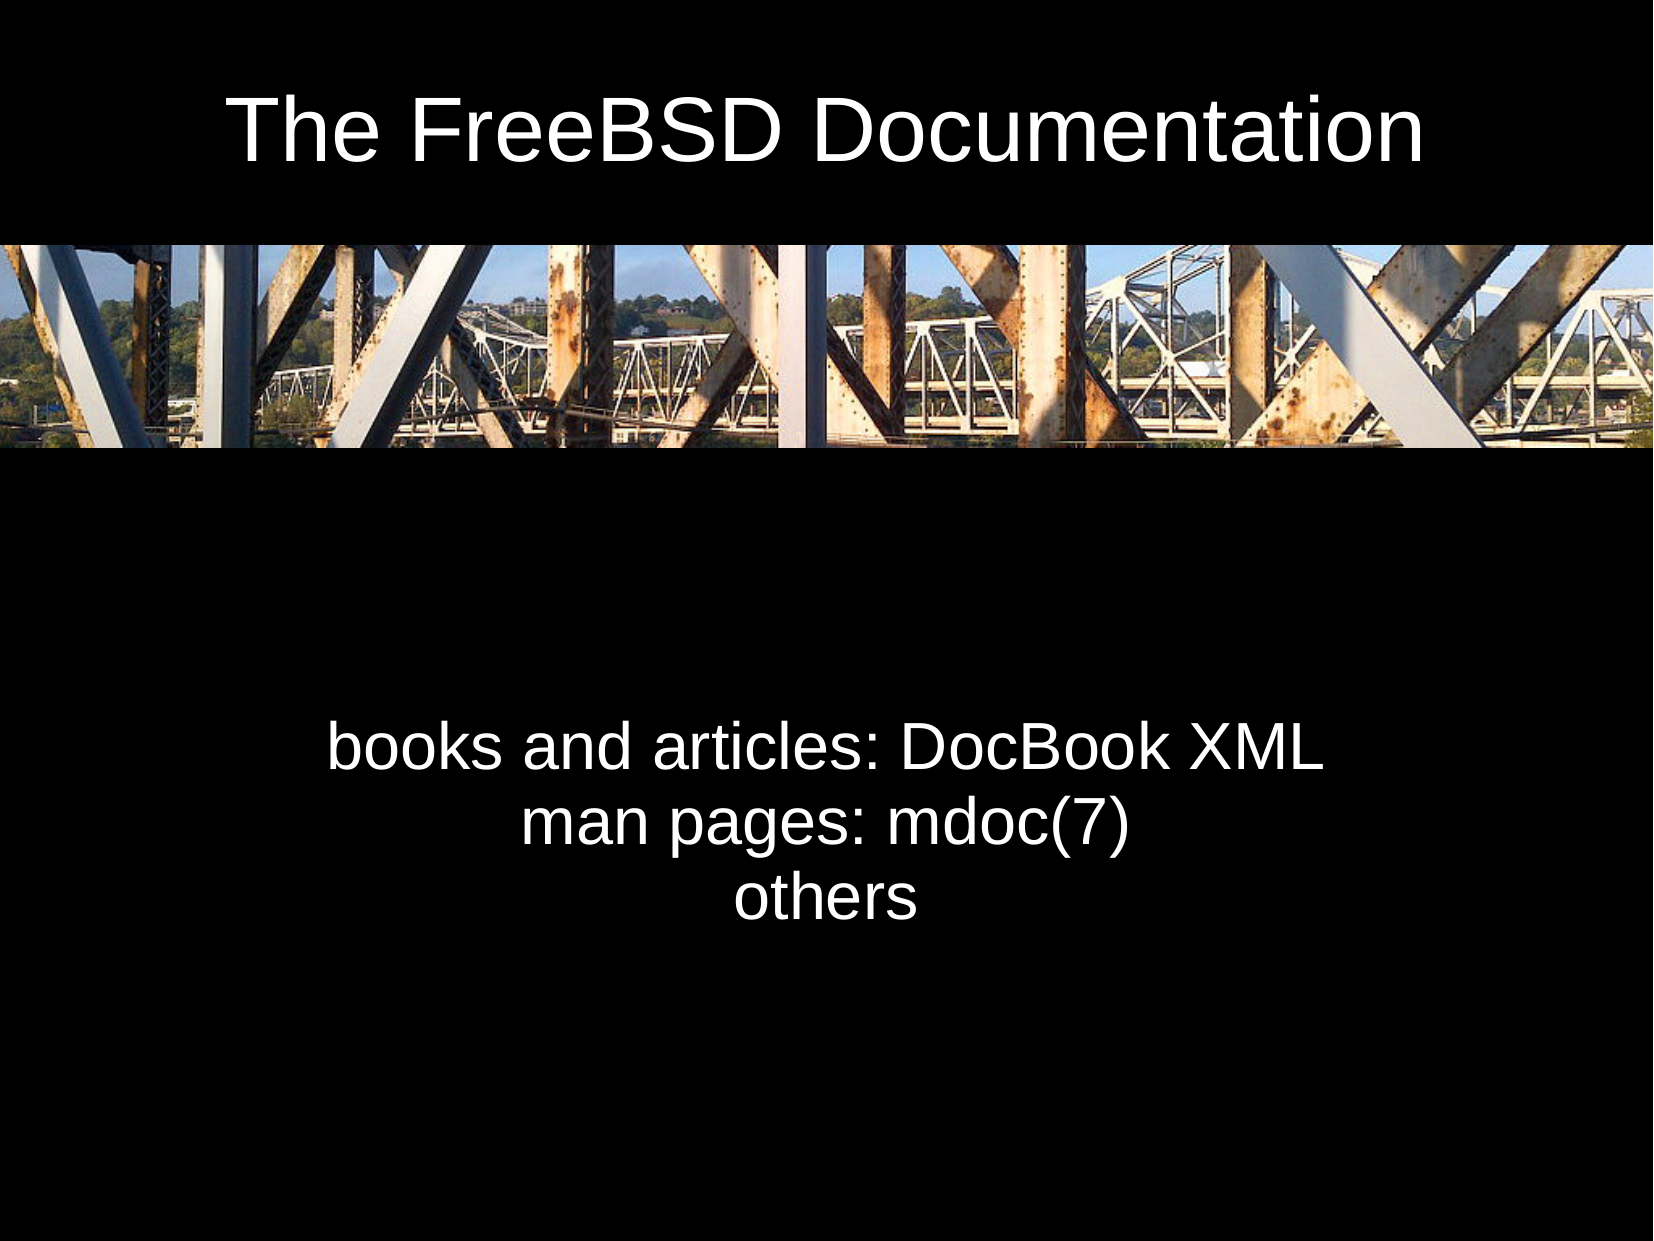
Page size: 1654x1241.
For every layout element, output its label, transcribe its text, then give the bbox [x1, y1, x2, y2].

picture [0, 245, 1653, 448]
subtitle books and articles: DocBook XML man pages: mdoc(7) others [82, 510, 1571, 1133]
title The FreeBSD Documentation [82, 49, 1571, 211]
